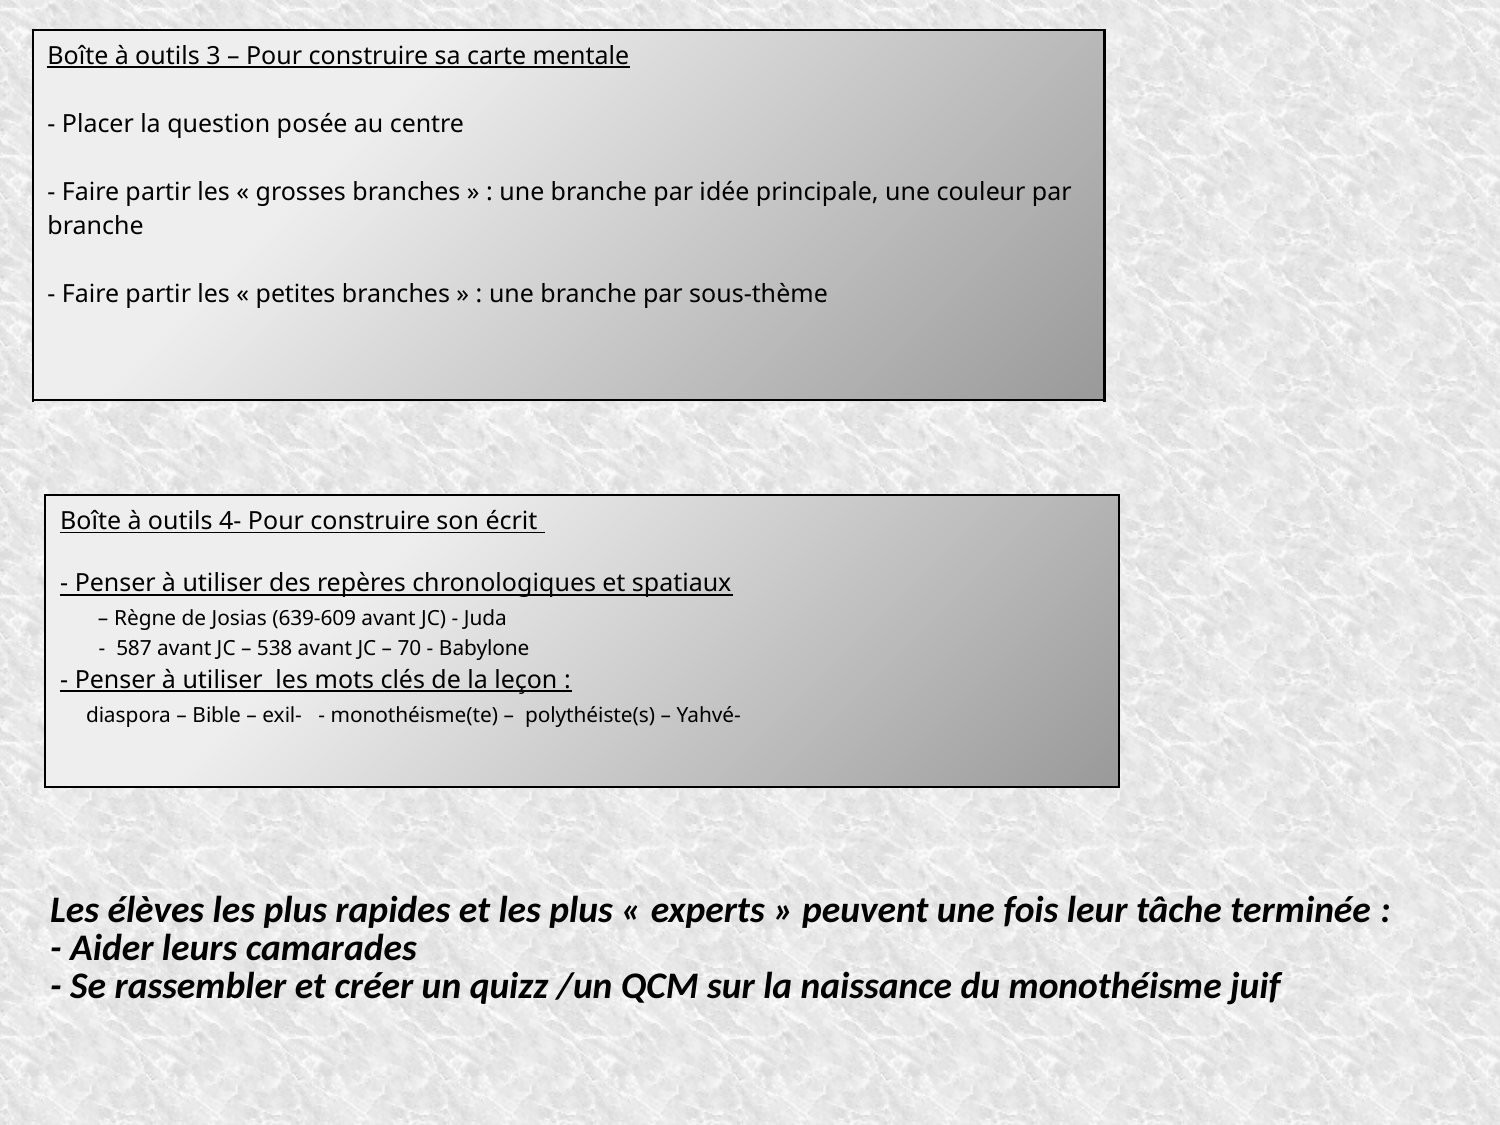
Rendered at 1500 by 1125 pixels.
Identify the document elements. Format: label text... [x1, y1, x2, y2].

text_box Les élèves les plus rapides et les plus « experts » peuvent une fois leur tâche terminée : - Aider leurs camarades - Se rassembler et créer un quizz /un QCM sur la naissance du monothéisme juif [35, 887, 1418, 1040]
table_header Boîte à outils 4- Pour construire son écrit - Penser à utiliser des repères chronologiques et spatiaux – Règne de Josias (639-609 avant JC) - Juda - 587 avant JC – 538 avant JC – 70 - Babylone - Penser à utiliser les mots clés de la leçon : diaspora – Bible – exil- - monothéisme(te) – polythéiste(s) – Yahvé- [46, 496, 1118, 786]
picture [0, 0, 1500, 1125]
table_header Boîte à outils 3 – Pour construire sa carte mentale - Placer la question posée au centre - Faire partir les « grosses branches » : une branche par idée principale, une couleur par branche - Faire partir les « petites branches » : une branche par sous-thème [34, 31, 1103, 399]
